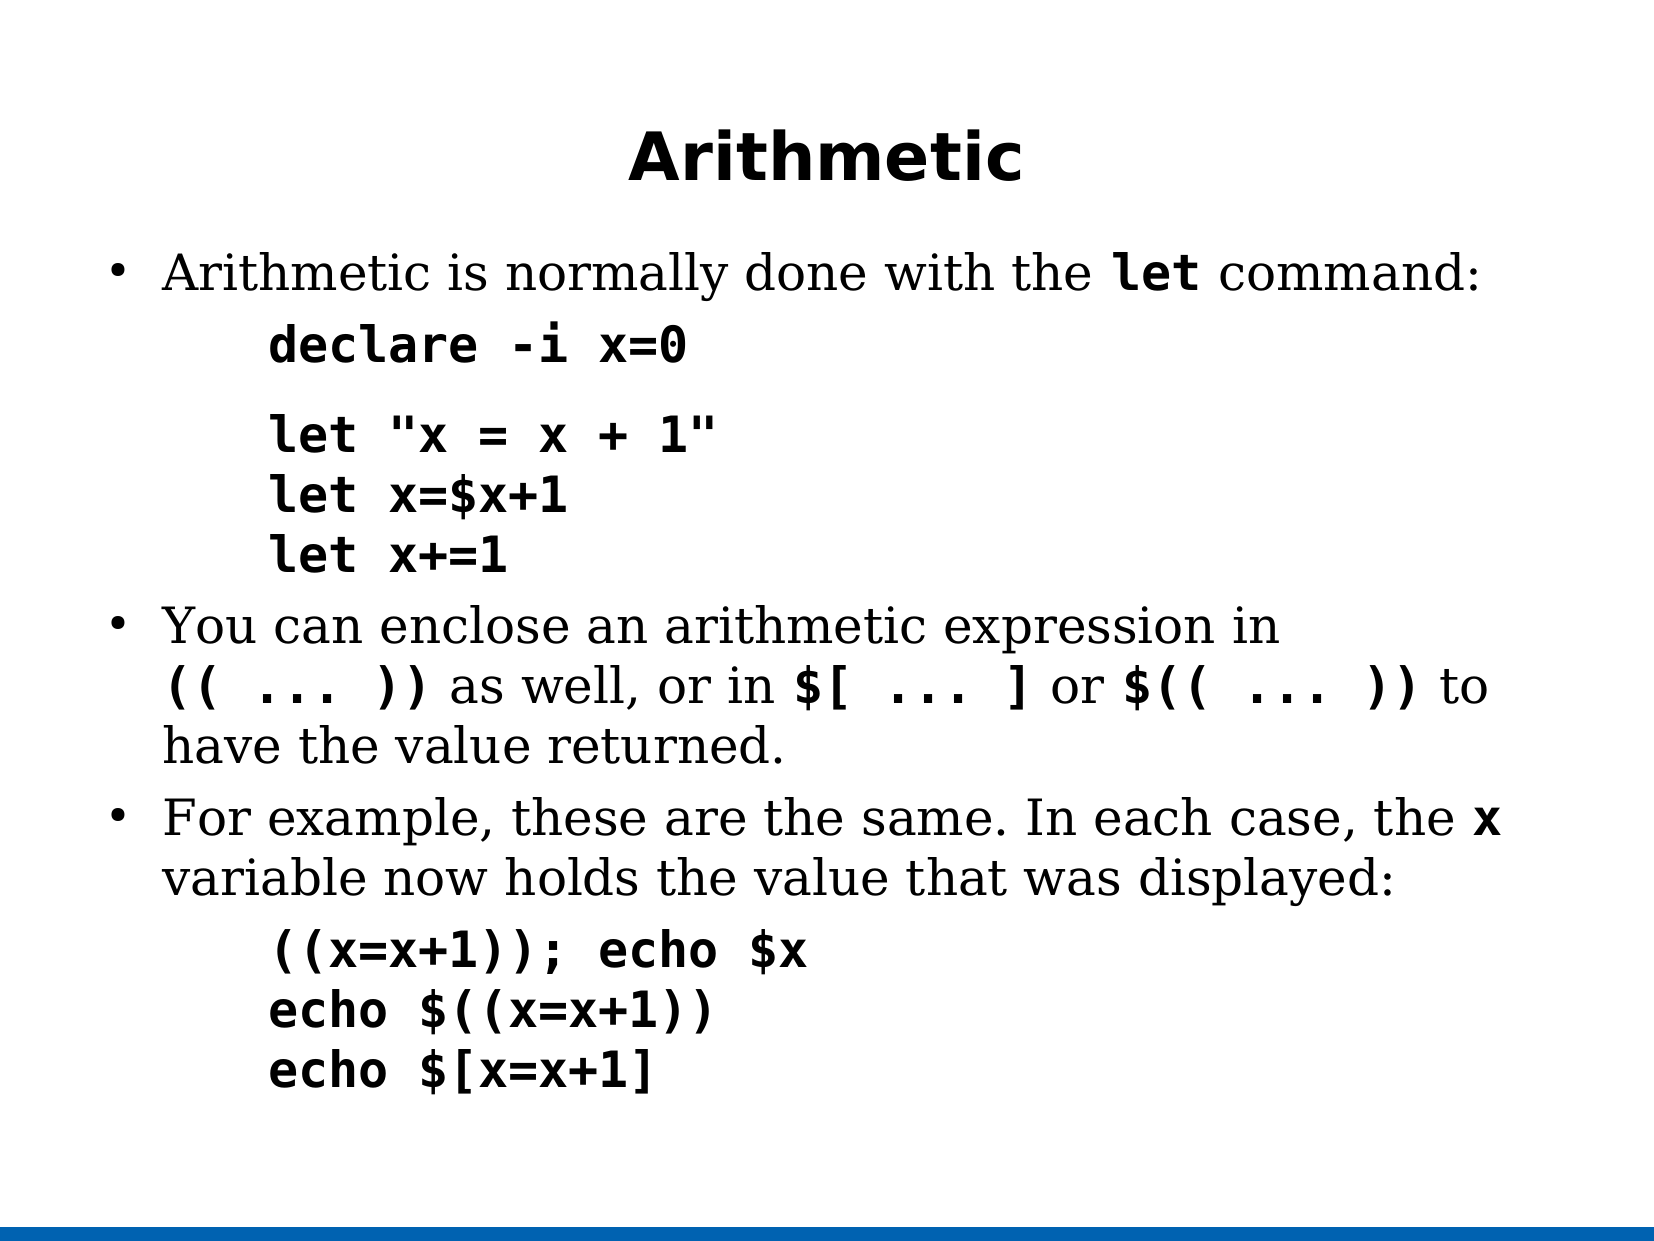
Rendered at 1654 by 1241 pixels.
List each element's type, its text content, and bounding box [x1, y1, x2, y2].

title Arithmetic [82, 50, 1571, 257]
list Arithmetic is normally done with the let command: declare -i x=0 let "x = x + 1" let x=$x+1 let x+=1 You can enclose an arithmetic expression in (( ... )) as well, or in $[ ... ] or $(( ... )) to have the value returned. For example, these are the same. In each case, the x variable now holds the value that was displayed: ((x=x+1)); echo $x echo $((x=x+1)) echo $[x=x+1] [76, 233, 1565, 1106]
